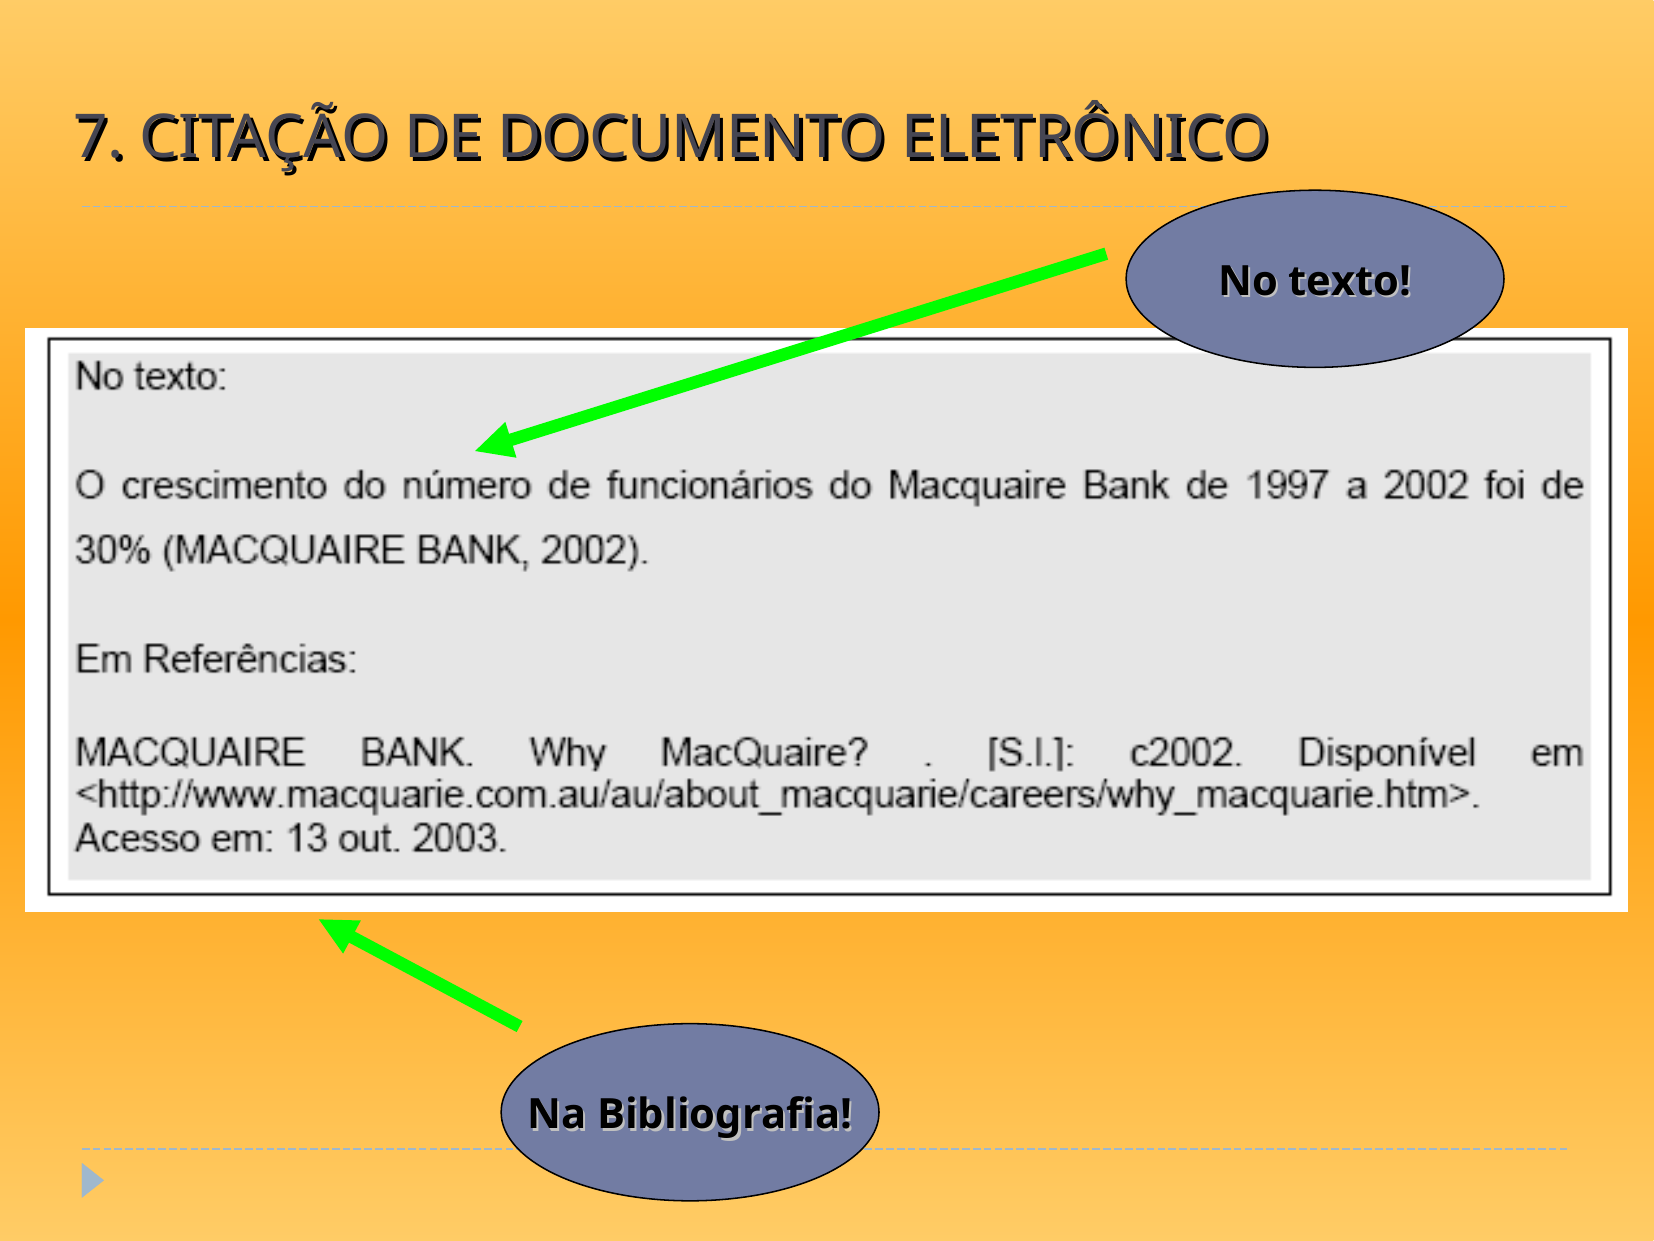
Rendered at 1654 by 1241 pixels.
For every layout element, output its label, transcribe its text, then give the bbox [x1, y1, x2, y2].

text_box Na Bibliografia! [501, 1023, 880, 1201]
text_box No texto! [1126, 190, 1505, 368]
title 7. CITAÇÃO DE DOCUMENTO ELETRÔNICO [58, 47, 1530, 178]
title 2. CITAÇÃO LIVRE OU INDIRETA [0, 315, 885, 319]
picture [25, 328, 1628, 912]
